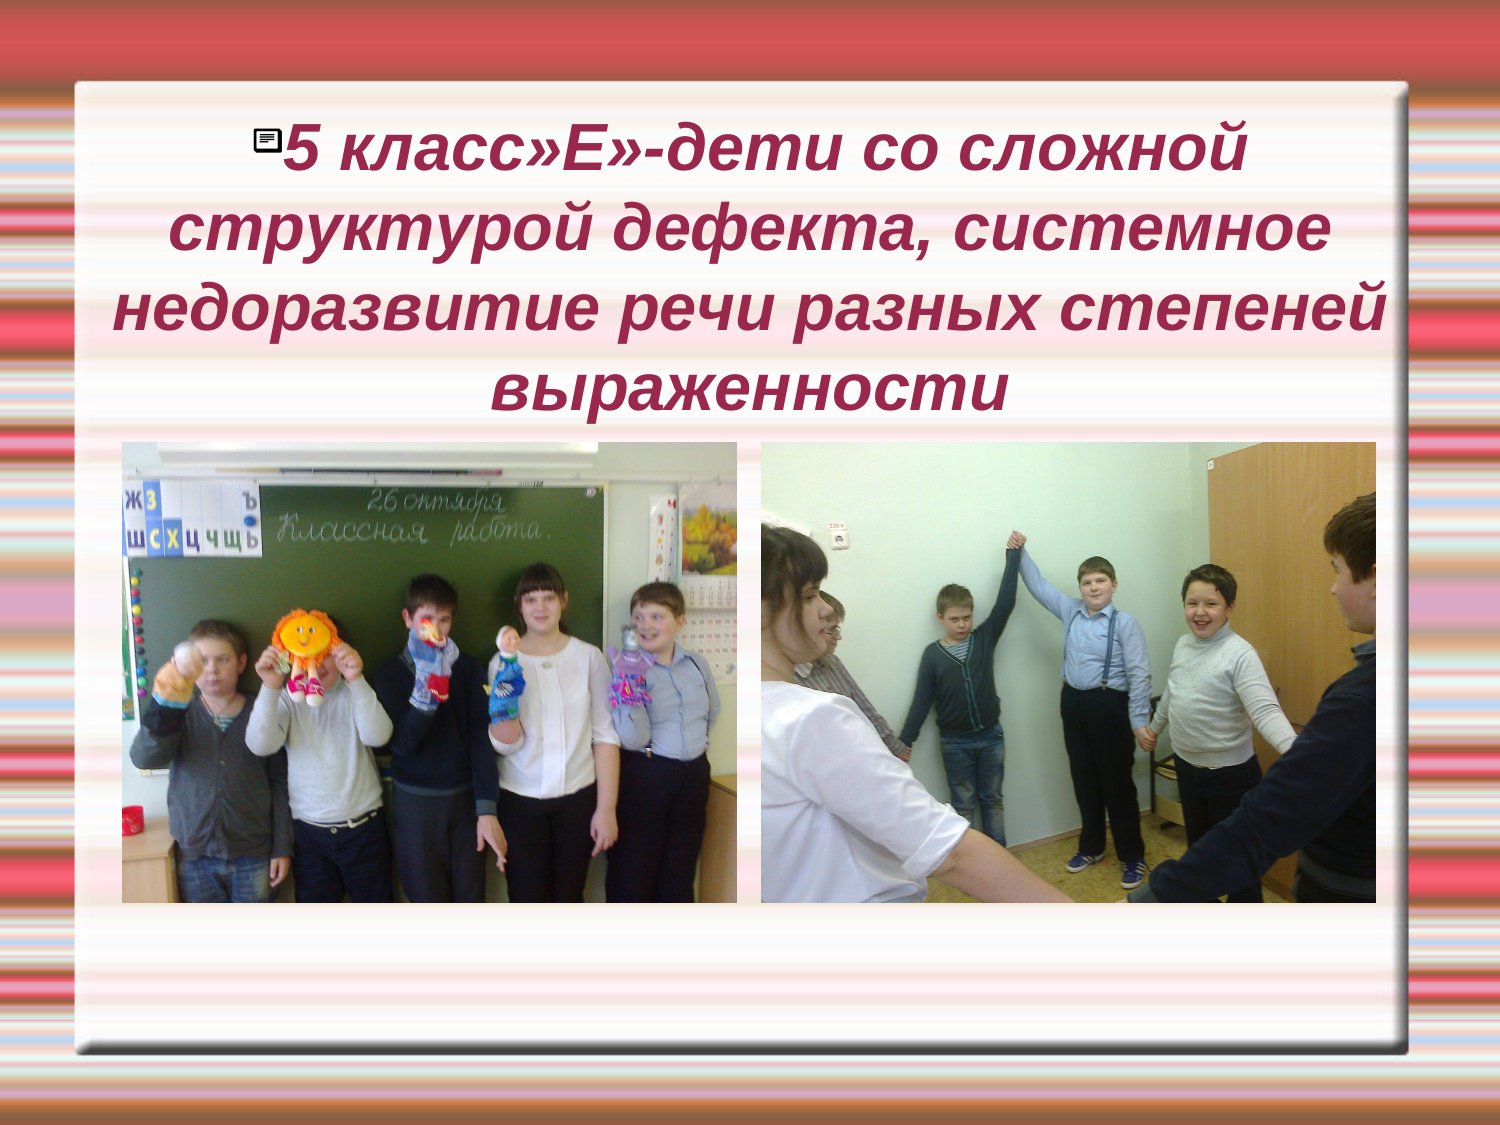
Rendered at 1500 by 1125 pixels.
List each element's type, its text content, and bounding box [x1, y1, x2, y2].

title 5 класс»Е»-дети со сложной структурой дефекта, системное недоразвитие речи разных степеней выраженности [110, 104, 1392, 398]
picture [761, 442, 1376, 903]
picture [122, 442, 737, 903]
